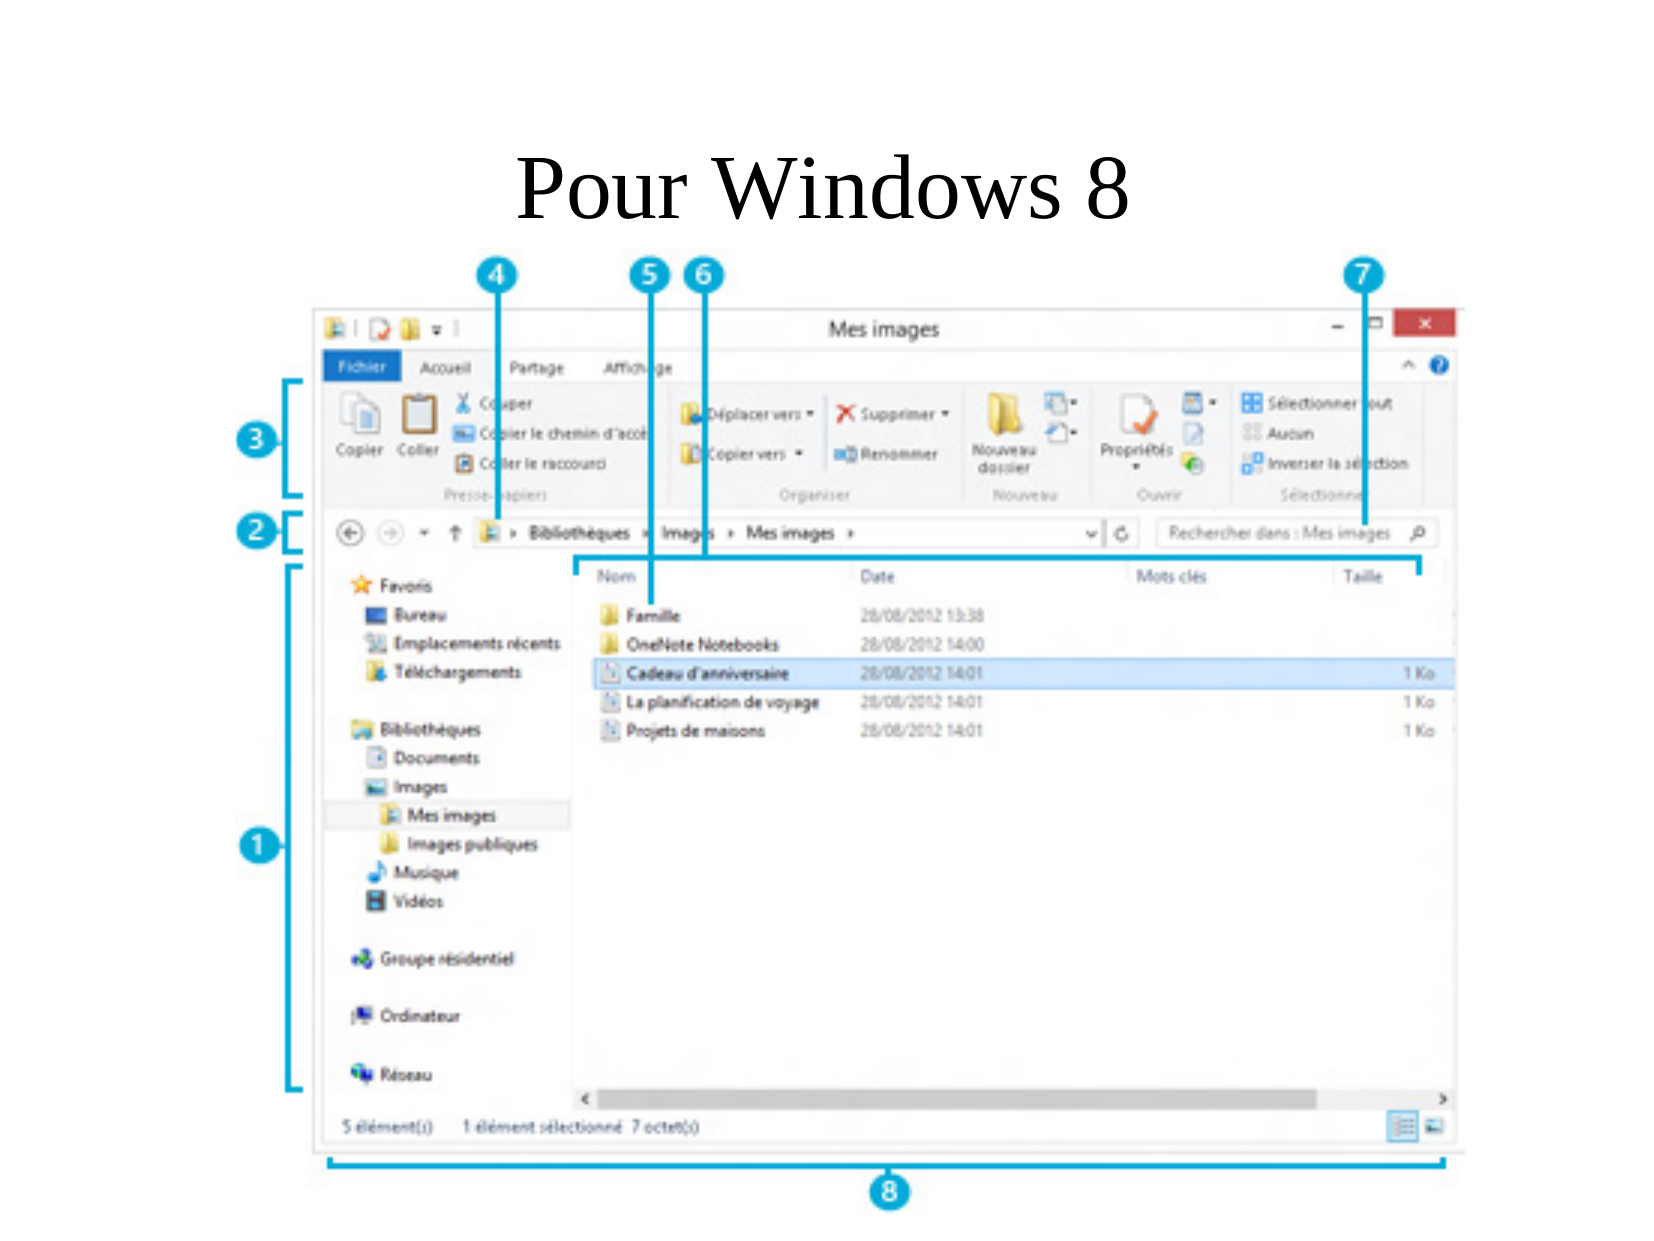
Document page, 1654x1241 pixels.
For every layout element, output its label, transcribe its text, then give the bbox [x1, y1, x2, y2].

title Pour Windows 8 [121, 100, 1527, 309]
picture [235, 247, 1465, 1217]
